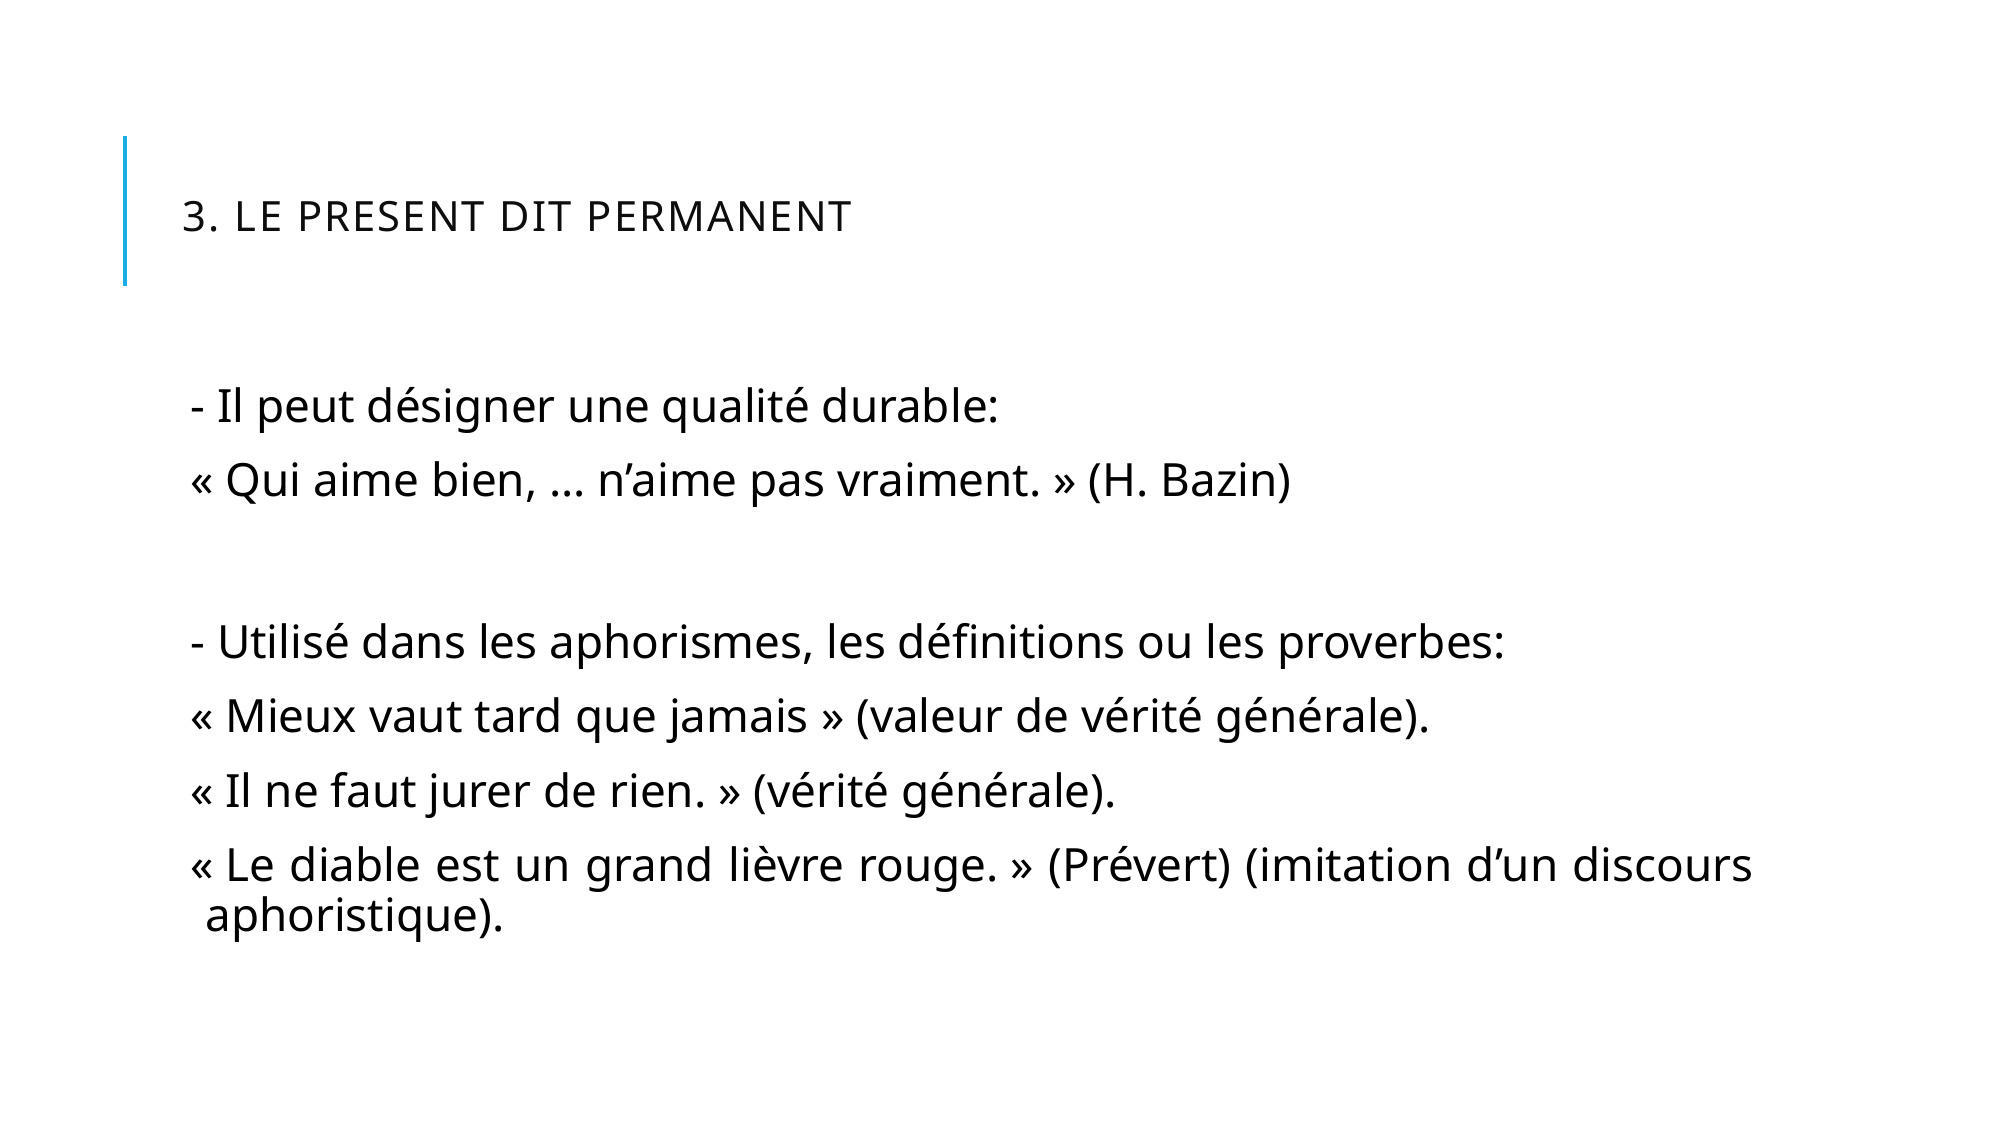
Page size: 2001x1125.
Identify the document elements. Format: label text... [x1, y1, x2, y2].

title 3. LE PRESENT DIT PERMANENT [168, 96, 1763, 343]
list - Il peut désigner une qualité durable: « Qui aime bien, … n’aime pas vraiment. » (H. Bazin) - Utilisé dans les aphorismes, les définitions ou les proverbes: « Mieux vaut tard que jamais » (valeur de vérité générale). « Il ne faut jurer de rien. » (vérité générale). « Le diable est un grand lièvre rouge. » (Prévert) (imitation d’un discours aphoristique). [168, 375, 1763, 1036]
